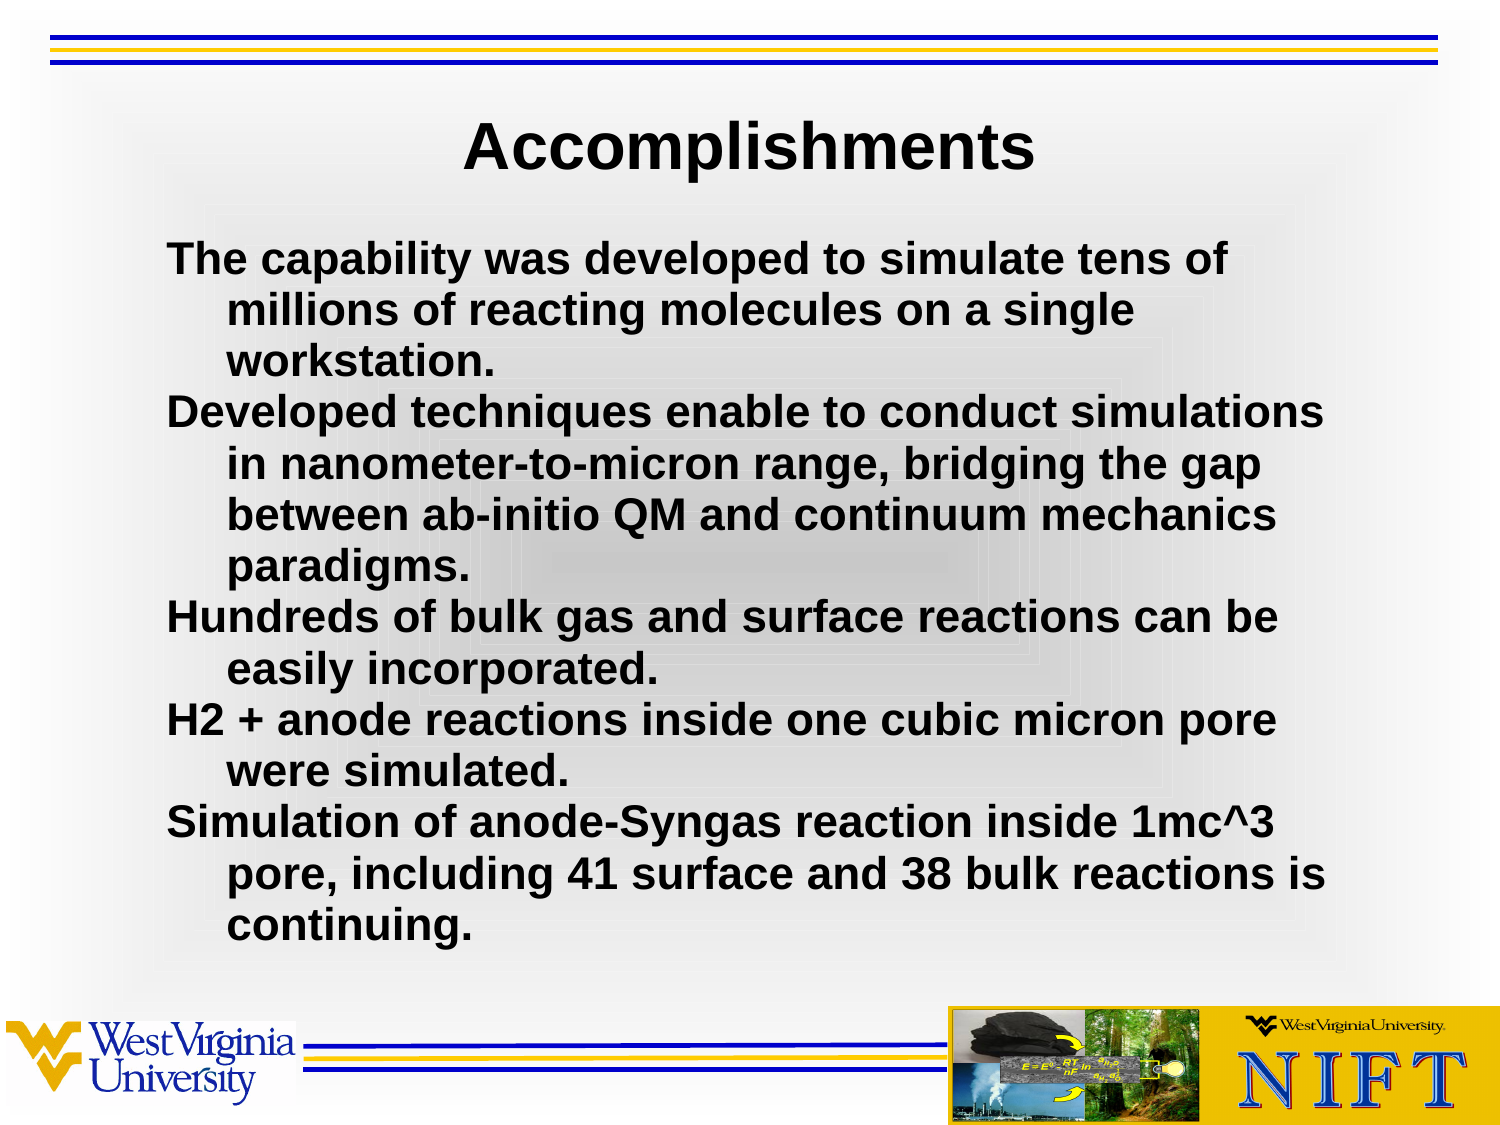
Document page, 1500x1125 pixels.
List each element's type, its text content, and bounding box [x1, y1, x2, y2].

picture [948, 1006, 1500, 1125]
text_box The capability was developed to simulate tens of millions of reacting molecules on a single workstation. Developed techniques enable to conduct simulations in nanometer-to-micron range, bridging the gap between ab-initio QM and continuum mechanics paradigms. Hundreds of bulk gas and surface reactions can be easily incorporated. H2 + anode reactions inside one cubic micron pore were simulated. Simulation of anode-Syngas reaction inside 1mc^3 pore, including 41 surface and 38 bulk reactions is continuing. [151, 225, 1351, 958]
title Accomplishments [75, 86, 1426, 208]
